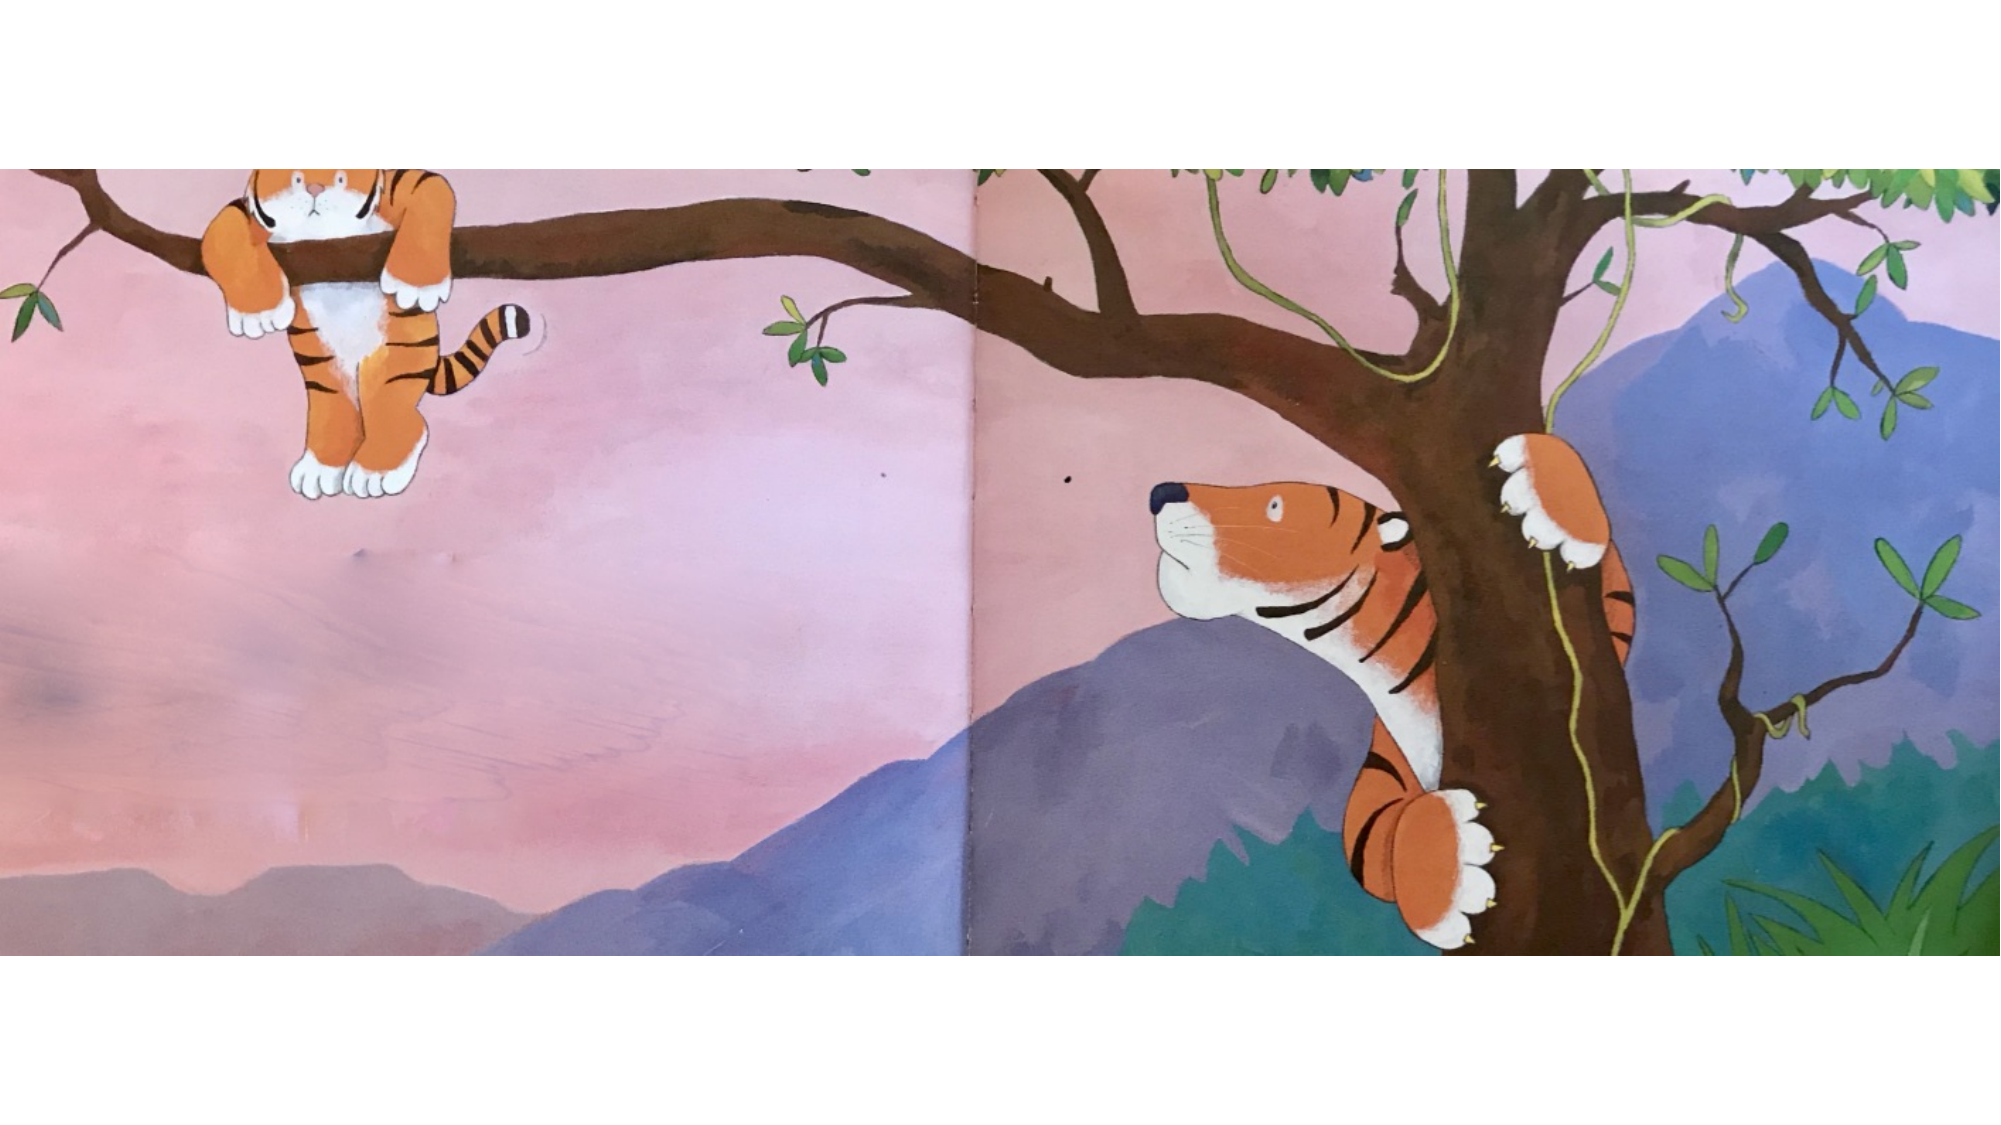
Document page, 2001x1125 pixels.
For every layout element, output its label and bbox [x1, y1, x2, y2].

picture [0, 169, 2000, 956]
